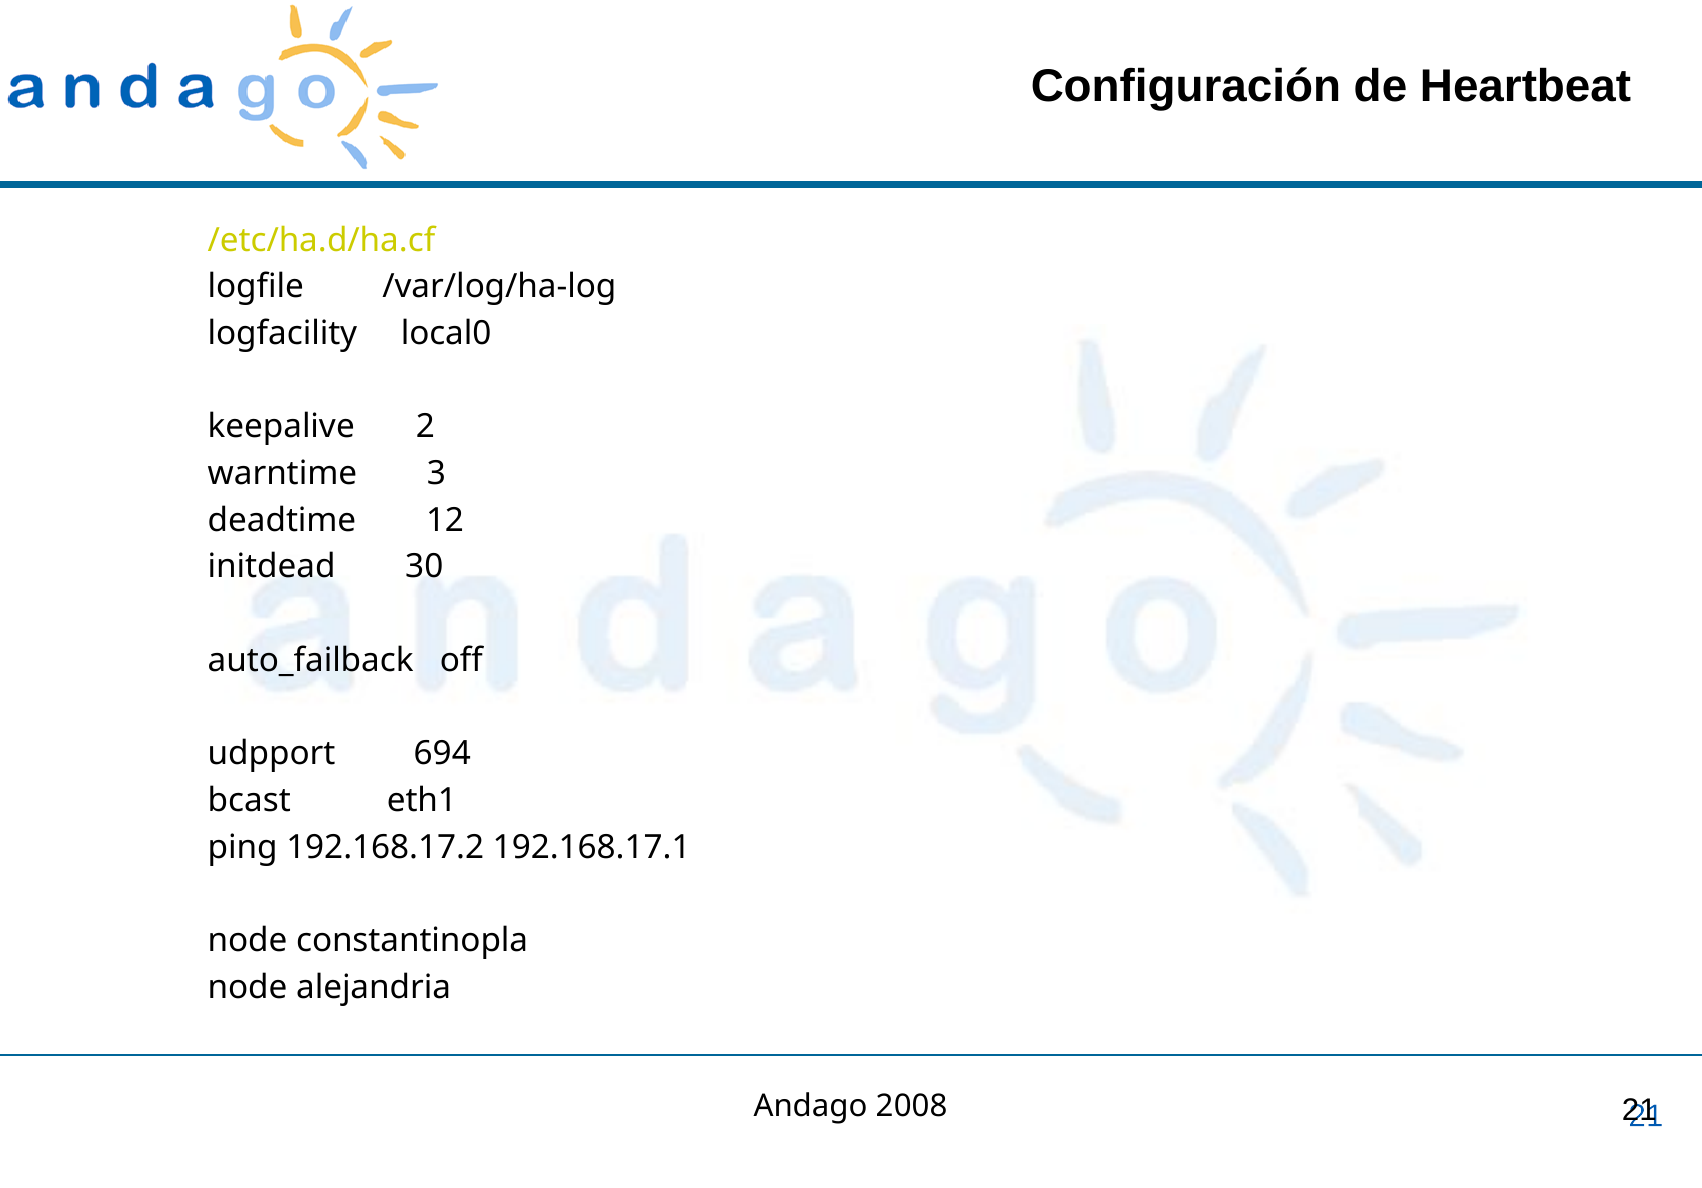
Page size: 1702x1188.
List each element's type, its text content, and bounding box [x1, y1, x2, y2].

picture [0, 0, 255, 175]
subtitle /etc/ha.d/ha.cf logfile /var/log/ha-log logfacility local0 keepalive 2 warntime 3 deadtime 12 initdead 30 auto_failback off udpport 694 bcast eth1 ping 192.168.17.2 192.168.17.1 node constantinopla node alejandria [125, 187, 1572, 1088]
title Configuración de Heartbeat [255, 0, 1702, 188]
